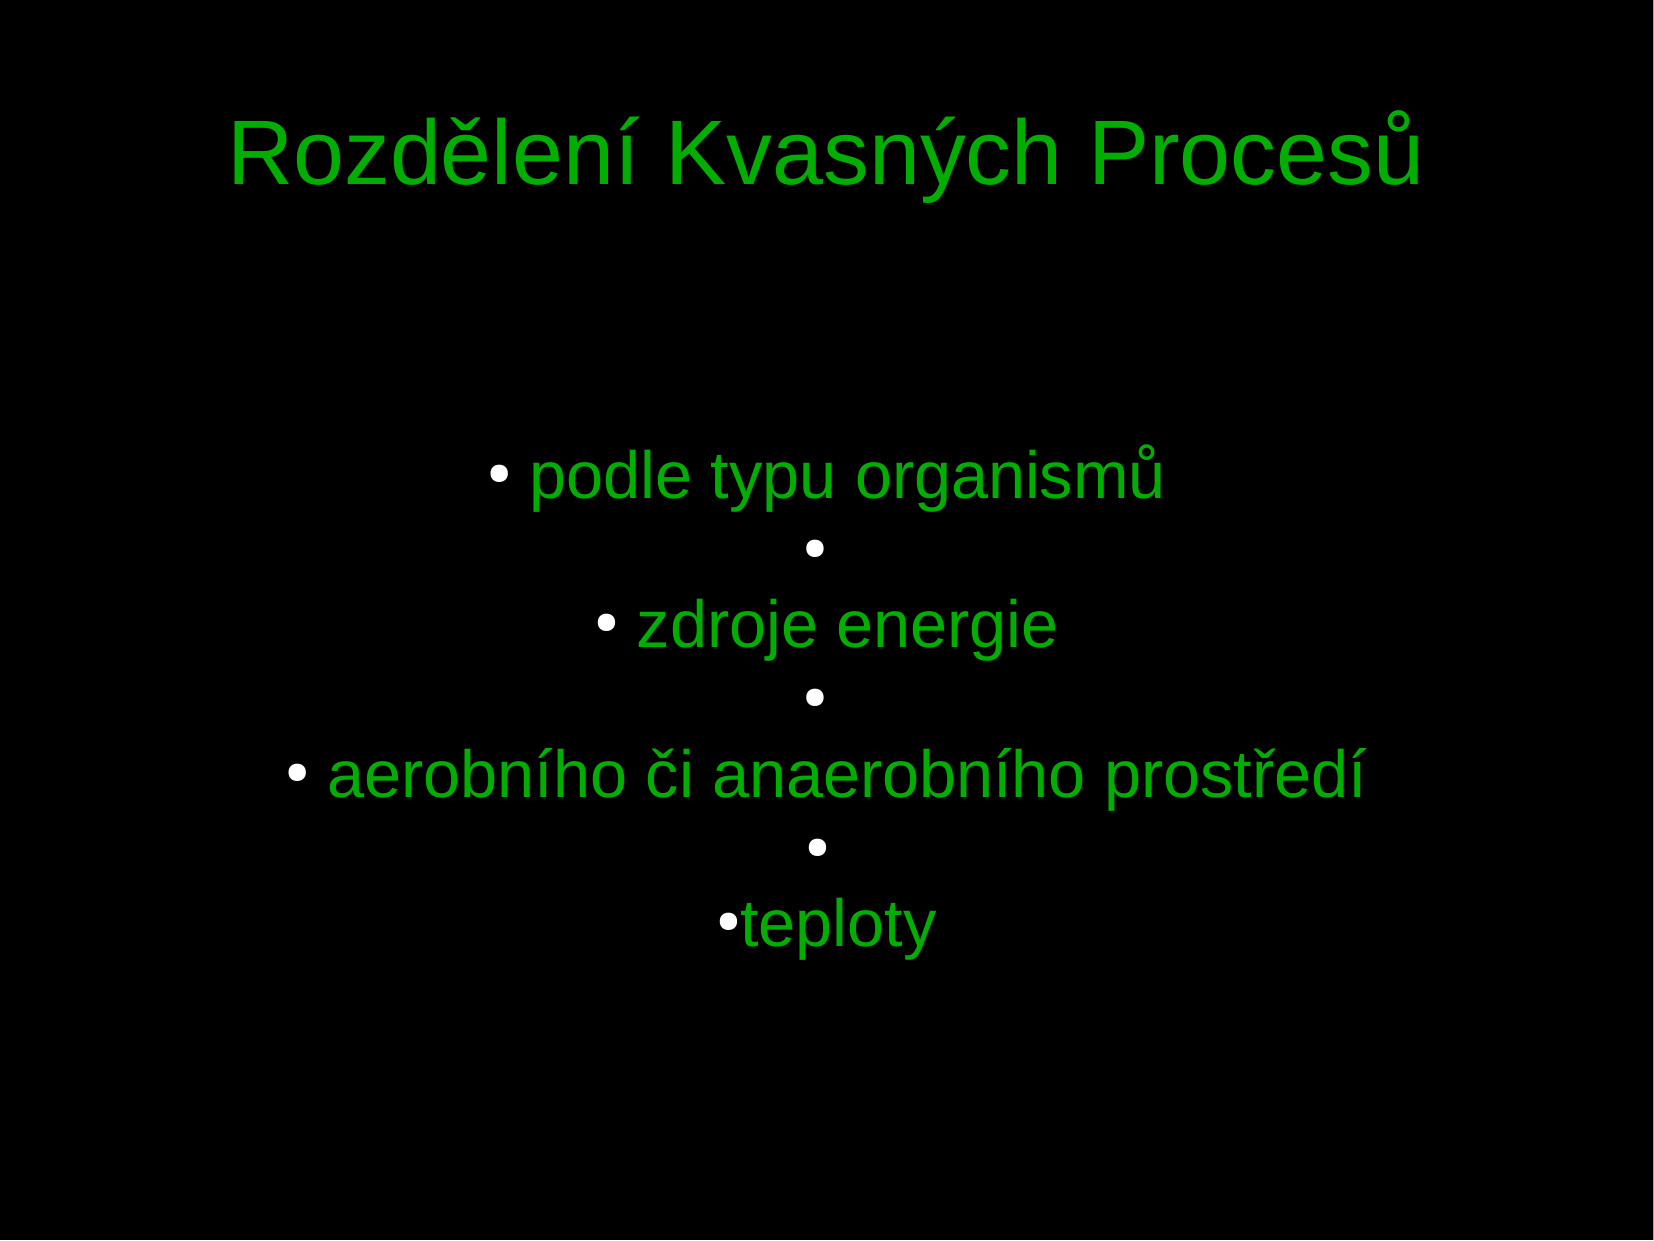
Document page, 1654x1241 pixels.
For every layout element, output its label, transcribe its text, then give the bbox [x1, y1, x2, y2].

subtitle podle typu organismů zdroje energie aerobního či anaerobního prostředí teploty [82, 297, 1571, 1102]
title Rozdělení Kvasných Procesů [82, 56, 1571, 250]
